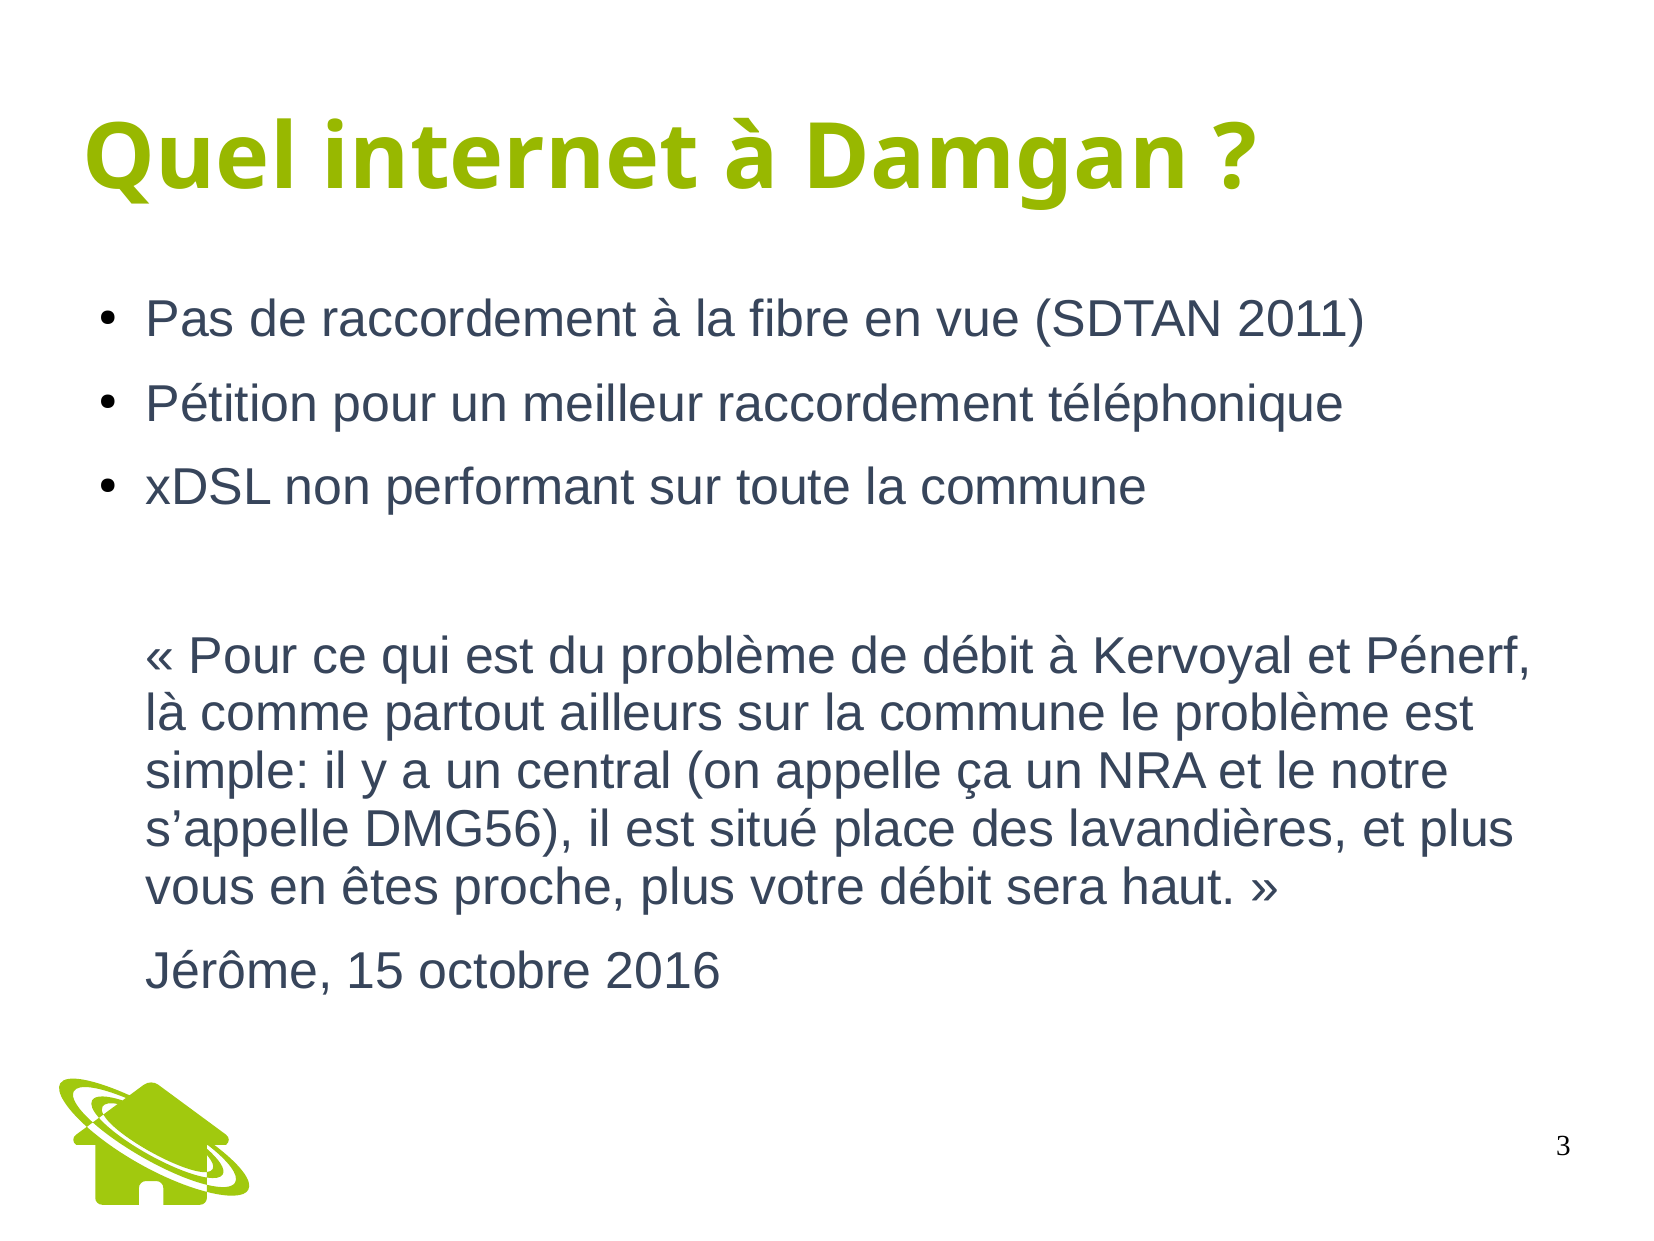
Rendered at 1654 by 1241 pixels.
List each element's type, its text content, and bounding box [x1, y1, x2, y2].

list Pas de raccordement à la fibre en vue (SDTAN 2011) Pétition pour un meilleur raccordement téléphonique xDSL non performant sur toute la commune « Pour ce qui est du problème de débit à Kervoyal et Pénerf, là comme partout ailleurs sur la commune le problème est simple: il y a un central (on appelle ça un NRA et le notre s’appelle DMG56), il est situé place des lavandières, et plus vous en êtes proche, plus votre débit sera haut. » Jérôme, 15 octobre 2016 [82, 290, 1571, 1010]
title Quel internet à Damgan ? [82, 49, 1571, 257]
